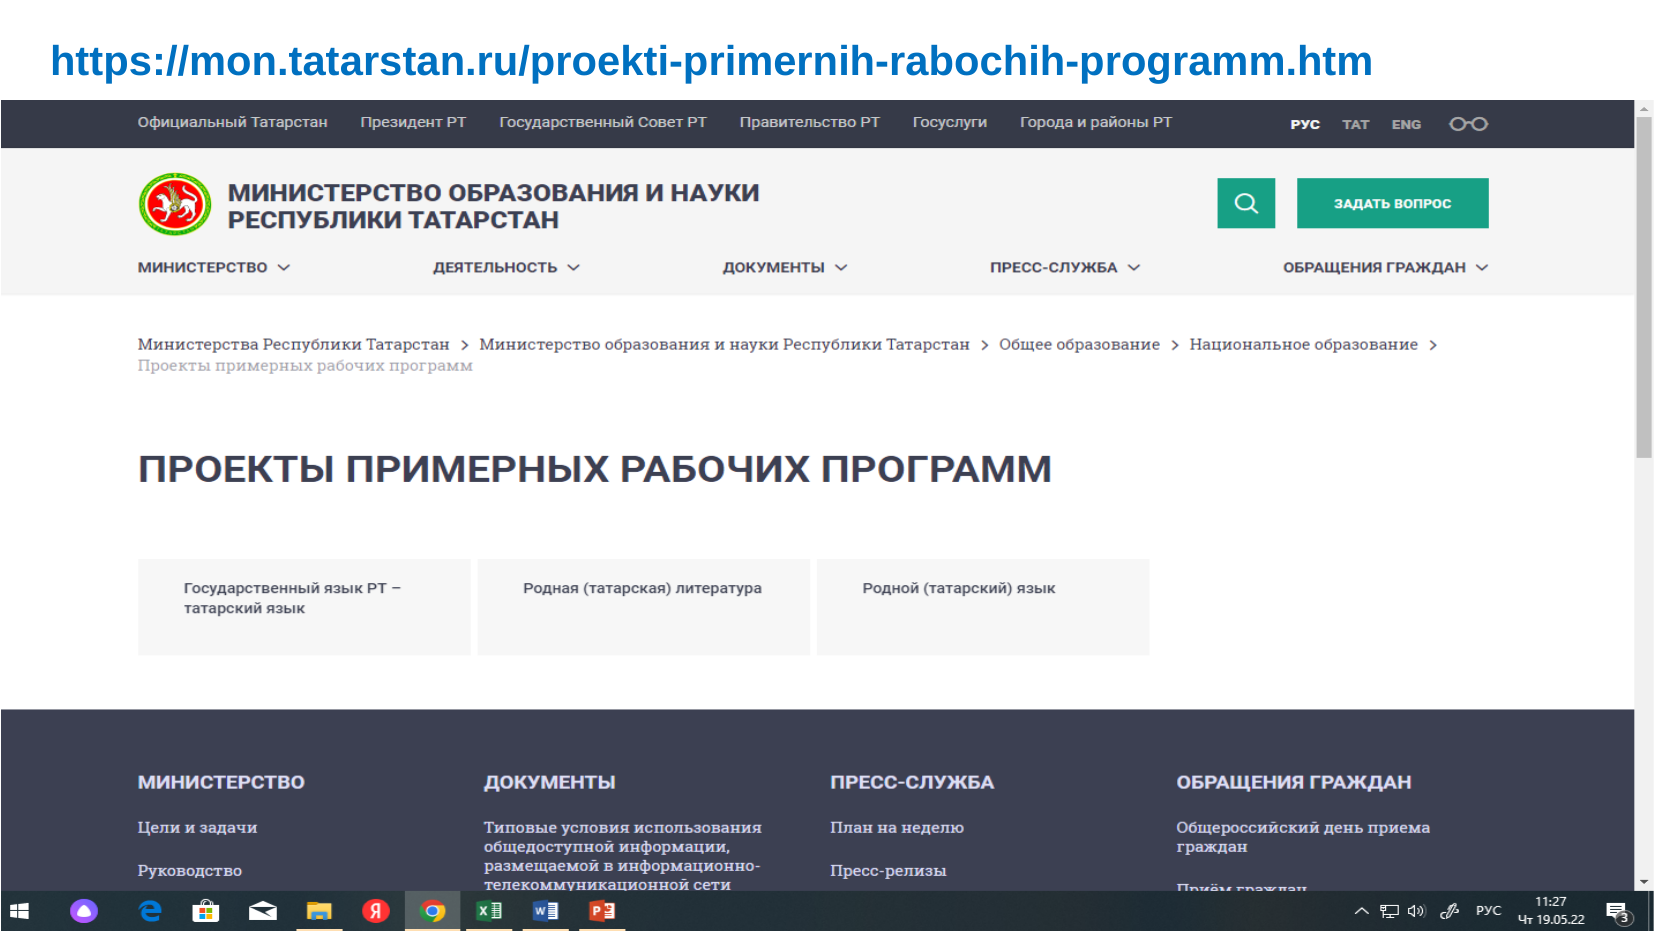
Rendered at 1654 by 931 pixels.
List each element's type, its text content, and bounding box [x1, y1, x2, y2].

text_box https://mon.tatarstan.ru/proekti-primernih-rabochih-programm.htm [35, 25, 1418, 91]
picture [1, 100, 1654, 931]
